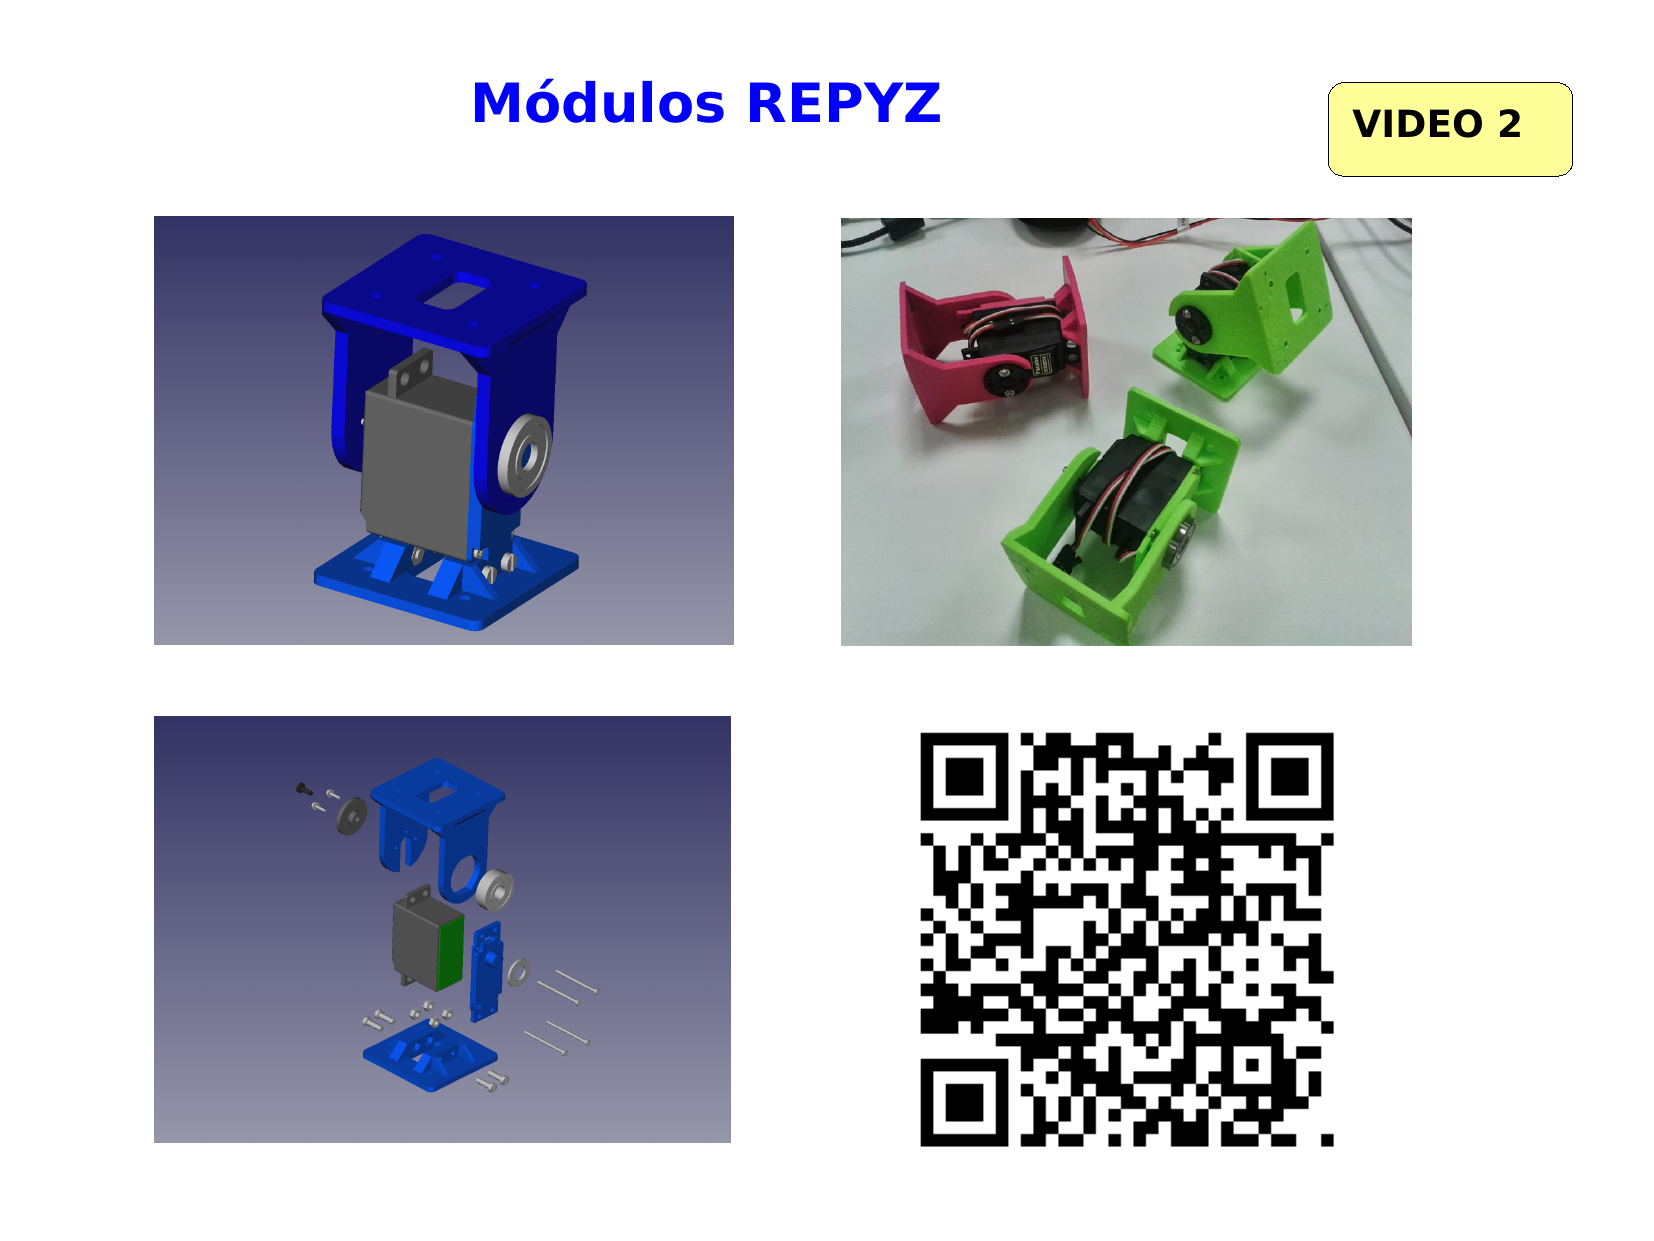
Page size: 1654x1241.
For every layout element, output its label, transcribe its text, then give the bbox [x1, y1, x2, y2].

text_box [1328, 159, 1573, 177]
picture [154, 216, 734, 645]
picture [871, 683, 1384, 1197]
text_box [1328, 82, 1573, 95]
text_box VIDEO 2 [1324, 95, 1573, 159]
text_box Módulos REPYZ [455, 64, 1058, 143]
picture [841, 218, 1412, 646]
picture [154, 716, 731, 1143]
